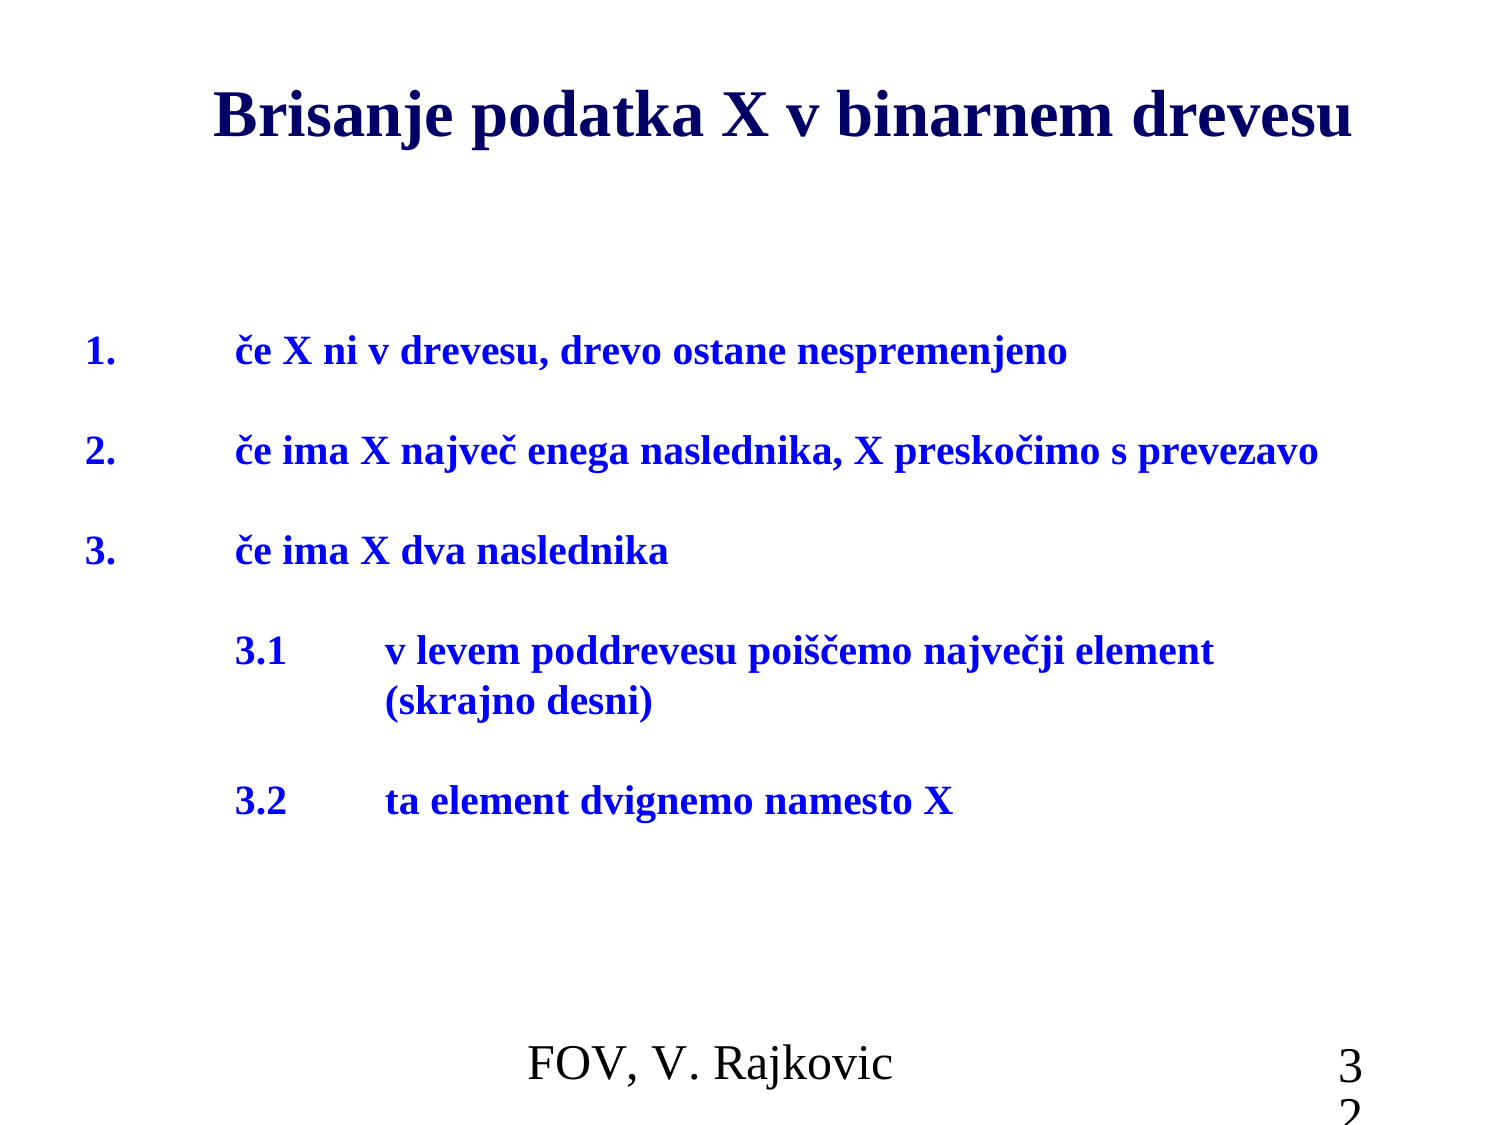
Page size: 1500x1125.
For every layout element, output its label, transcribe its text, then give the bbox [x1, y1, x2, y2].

text_box Brisanje podatka X v binarnem drevesu [199, 62, 1370, 158]
text_box 1. če X ni v drevesu, drevo ostane nespremenjeno 2. če ima X največ enega naslednika, X preskočimo s prevezavo 3. če ima X dva naslednika 3.1 v levem poddrevesu poiščemo največji element (skrajno desni) 3.2 ta element dvignemo namesto X [70, 314, 1335, 831]
